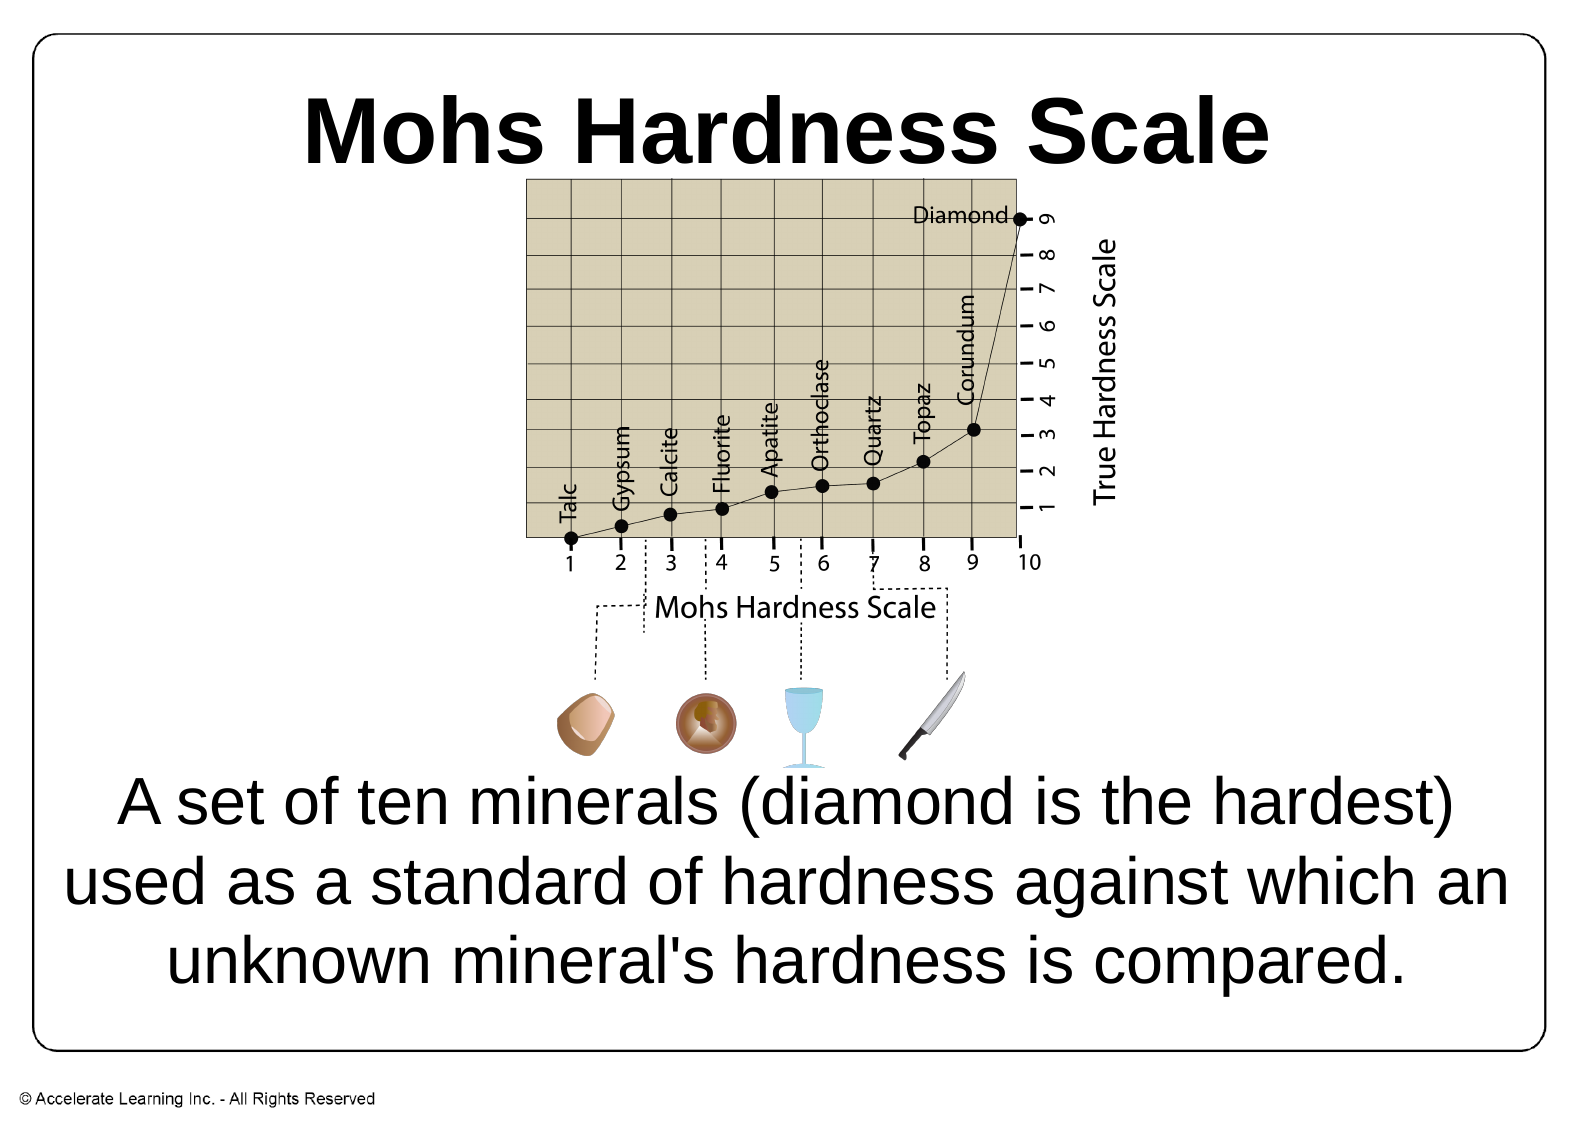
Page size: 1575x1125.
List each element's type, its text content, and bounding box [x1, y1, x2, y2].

text_box A set of ten minerals (diamond is the hardest) used as a standard of hardness against which an unknown mineral's hardness is compared. [24, 749, 1550, 1096]
picture [0, 0, 1575, 1125]
text_box Mohs Hardness Scale [24, 62, 1550, 191]
